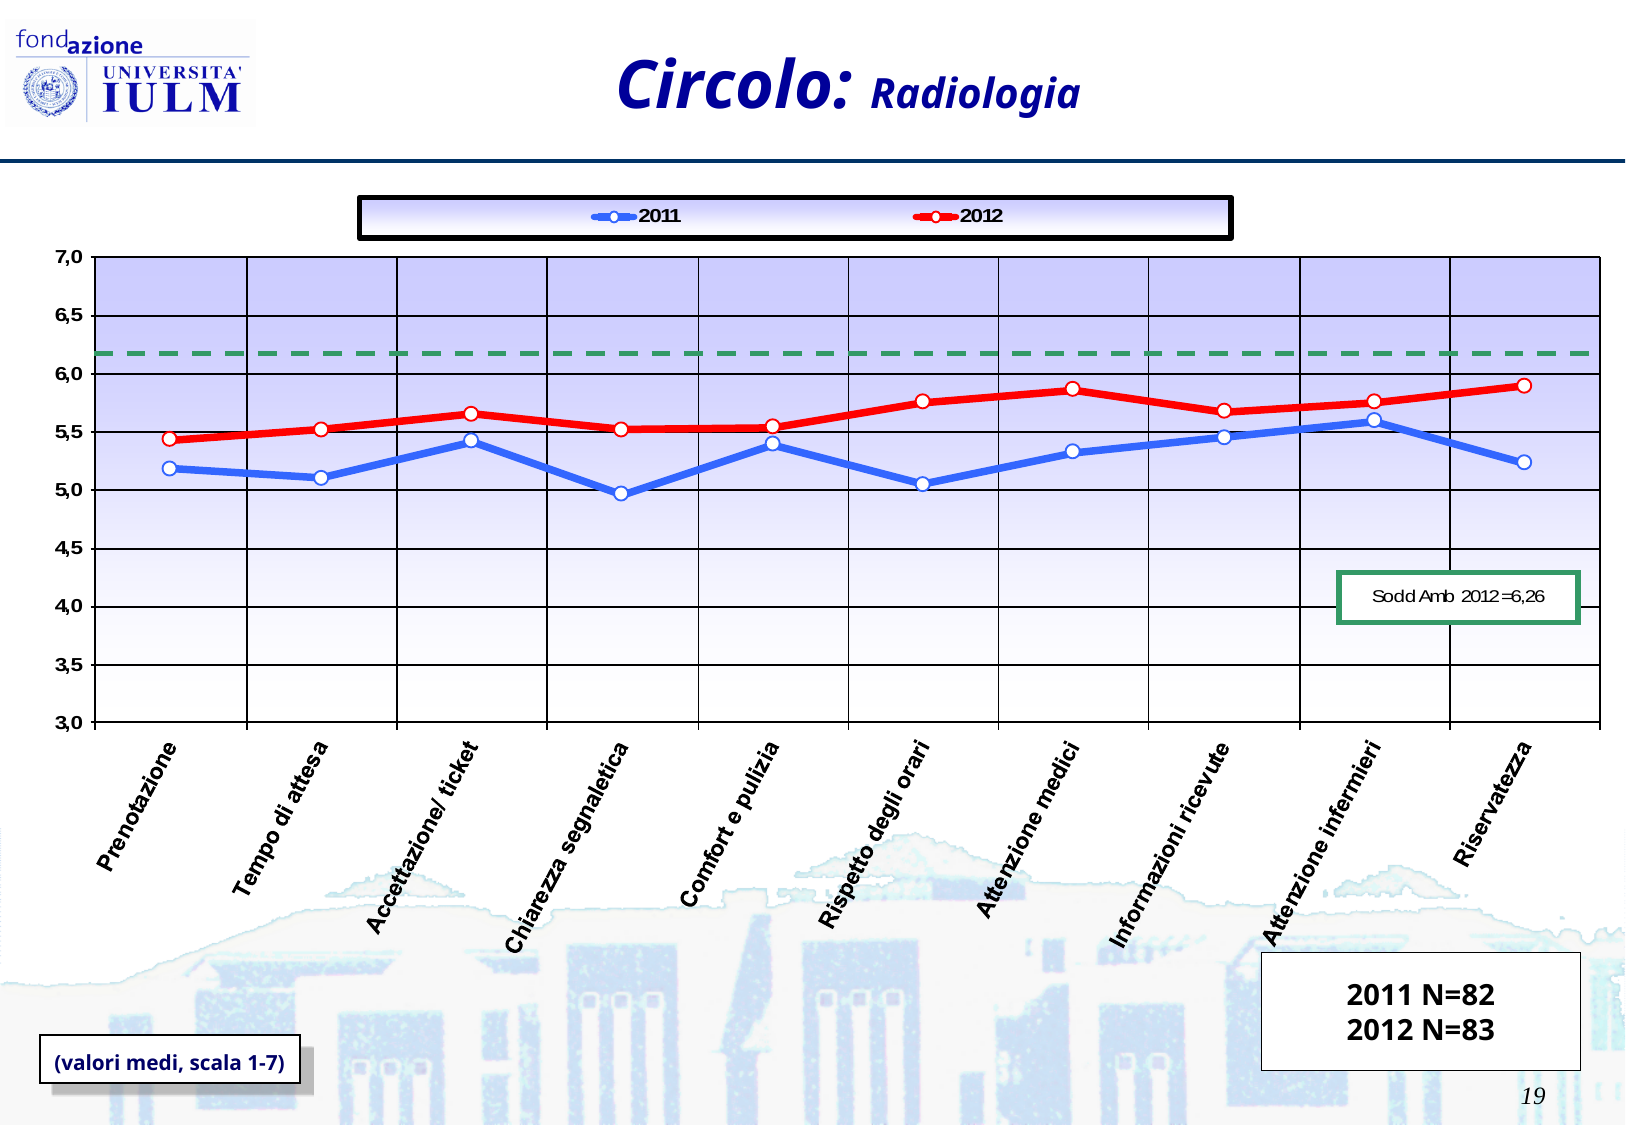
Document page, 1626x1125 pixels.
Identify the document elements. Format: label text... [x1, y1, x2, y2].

picture [8, 184, 1604, 1125]
picture [5, 19, 256, 127]
text_box 2011 N=82 2012 N=83 [1261, 952, 1581, 1071]
text_box Circolo: Radiologia [304, 18, 1392, 144]
text_box (valori medi, scala 1-7) [39, 1034, 300, 1083]
